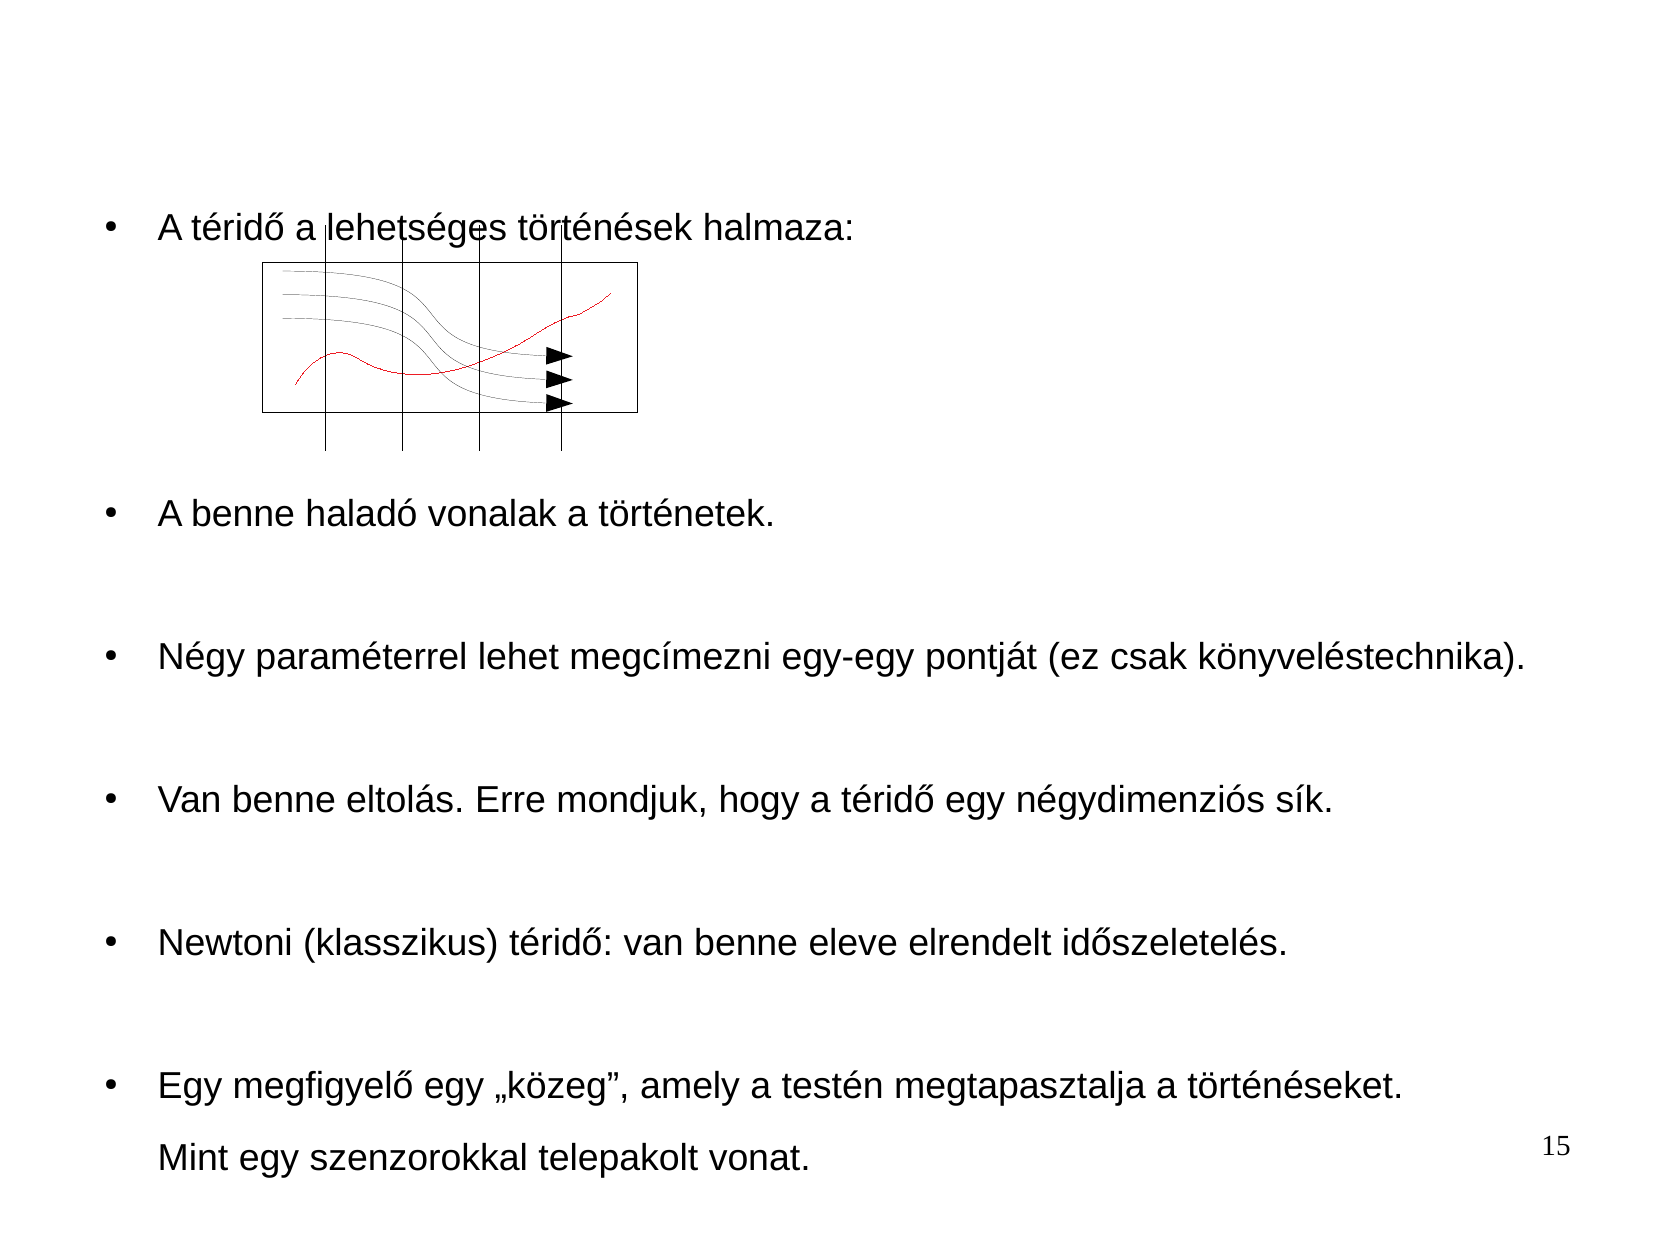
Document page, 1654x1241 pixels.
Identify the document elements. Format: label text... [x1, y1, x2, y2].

list A téridő a lehetséges történések halmaza: A benne haladó vonalak a történetek. Négy paraméterrel lehet megcímezni egy-egy pontját (ez csak könyveléstechnika). Van benne eltolás. Erre mondjuk, hogy a téridő egy négydimenziós sík. Newtoni (klasszikus) téridő: van benne eleve elrendelt időszeletelés. Egy megfigyelő egy „közeg”, amely a testén megtapasztalja a történéseket. Mint egy szenzorokkal telepakolt vonat. [86, 121, 1576, 1241]
